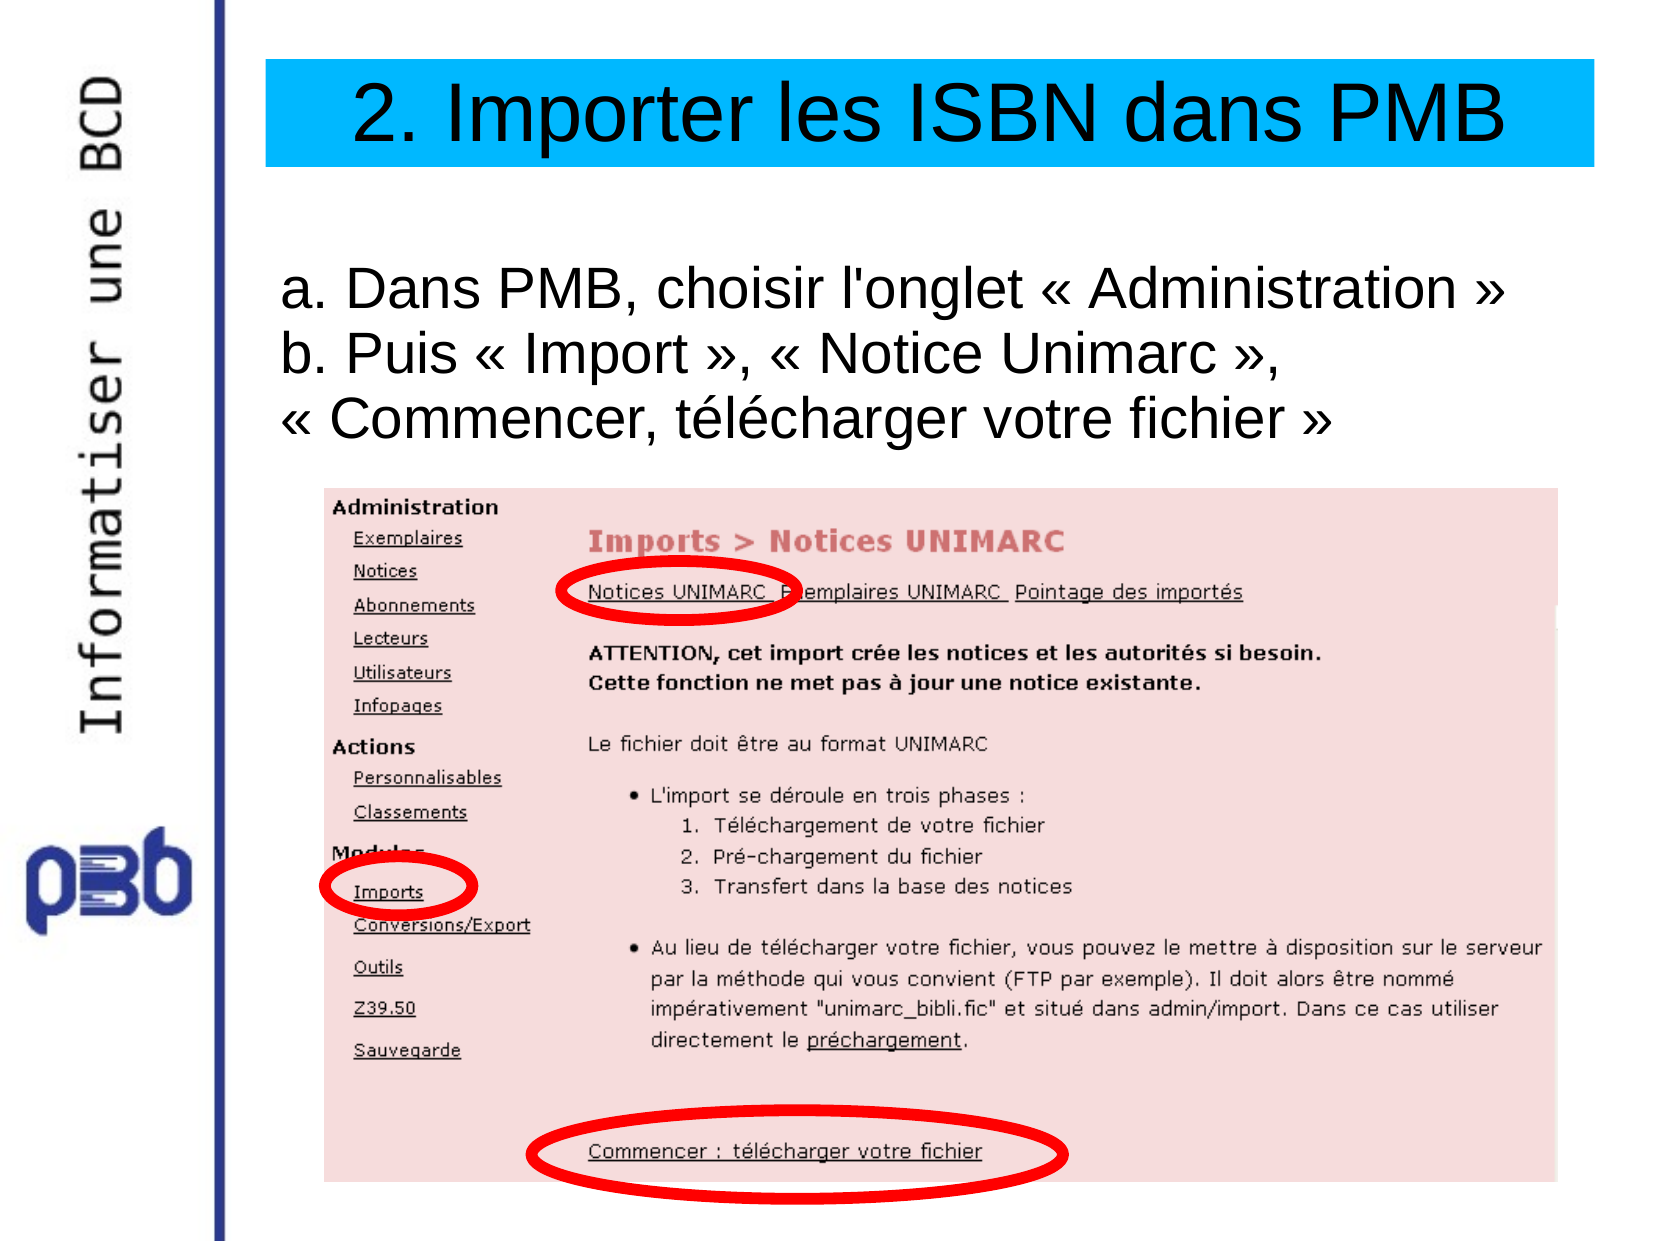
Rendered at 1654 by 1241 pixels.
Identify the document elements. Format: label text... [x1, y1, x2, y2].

text_box a. Dans PMB, choisir l'onglet « Administration » b. Puis « Import », « Notice Unimarc », « Commencer, télécharger votre fichier » [265, 248, 1595, 458]
text_box 2. Importer les ISBN dans PMB [265, 59, 1595, 167]
picture [0, 0, 1654, 1241]
